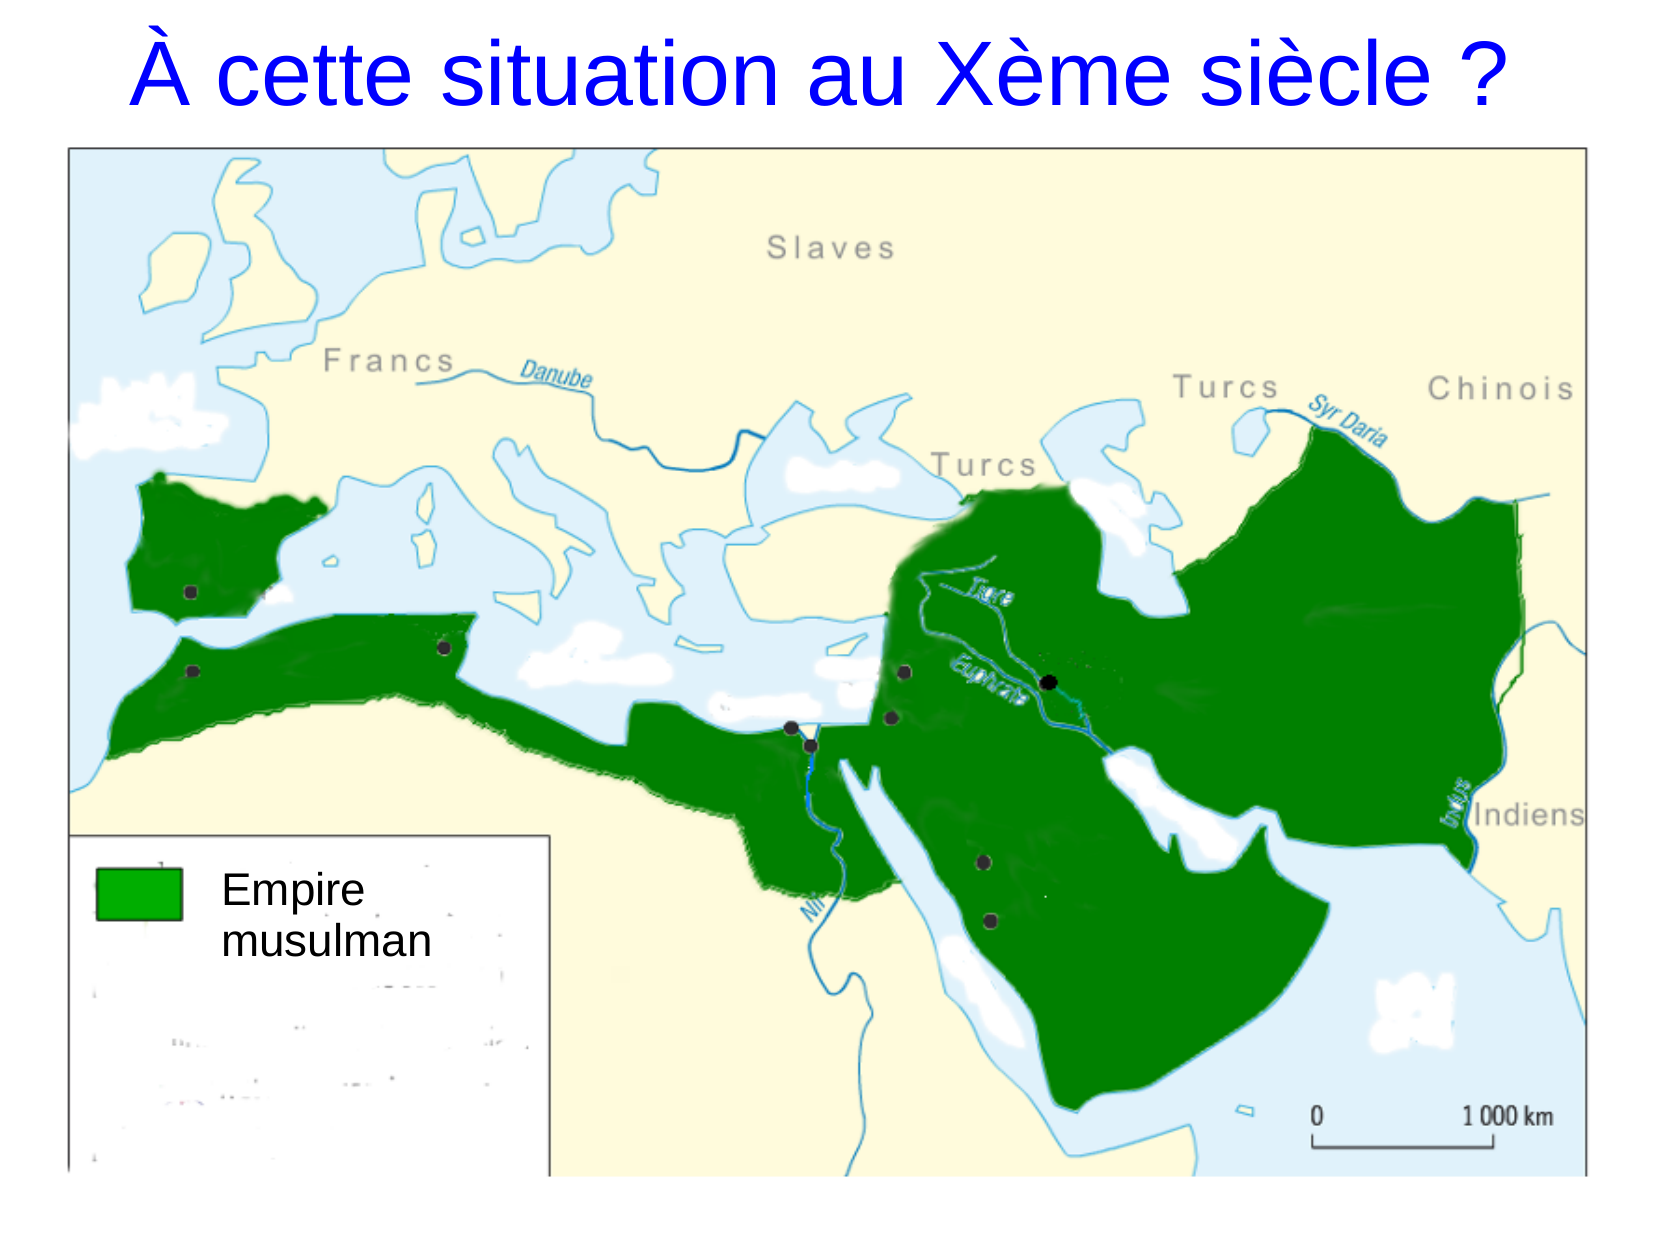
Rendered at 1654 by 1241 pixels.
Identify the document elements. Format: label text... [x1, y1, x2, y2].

picture [59, 141, 1595, 1182]
title À cette situation au Xème siècle ? [76, 22, 1565, 126]
text_box Empire musulman [206, 856, 532, 1033]
